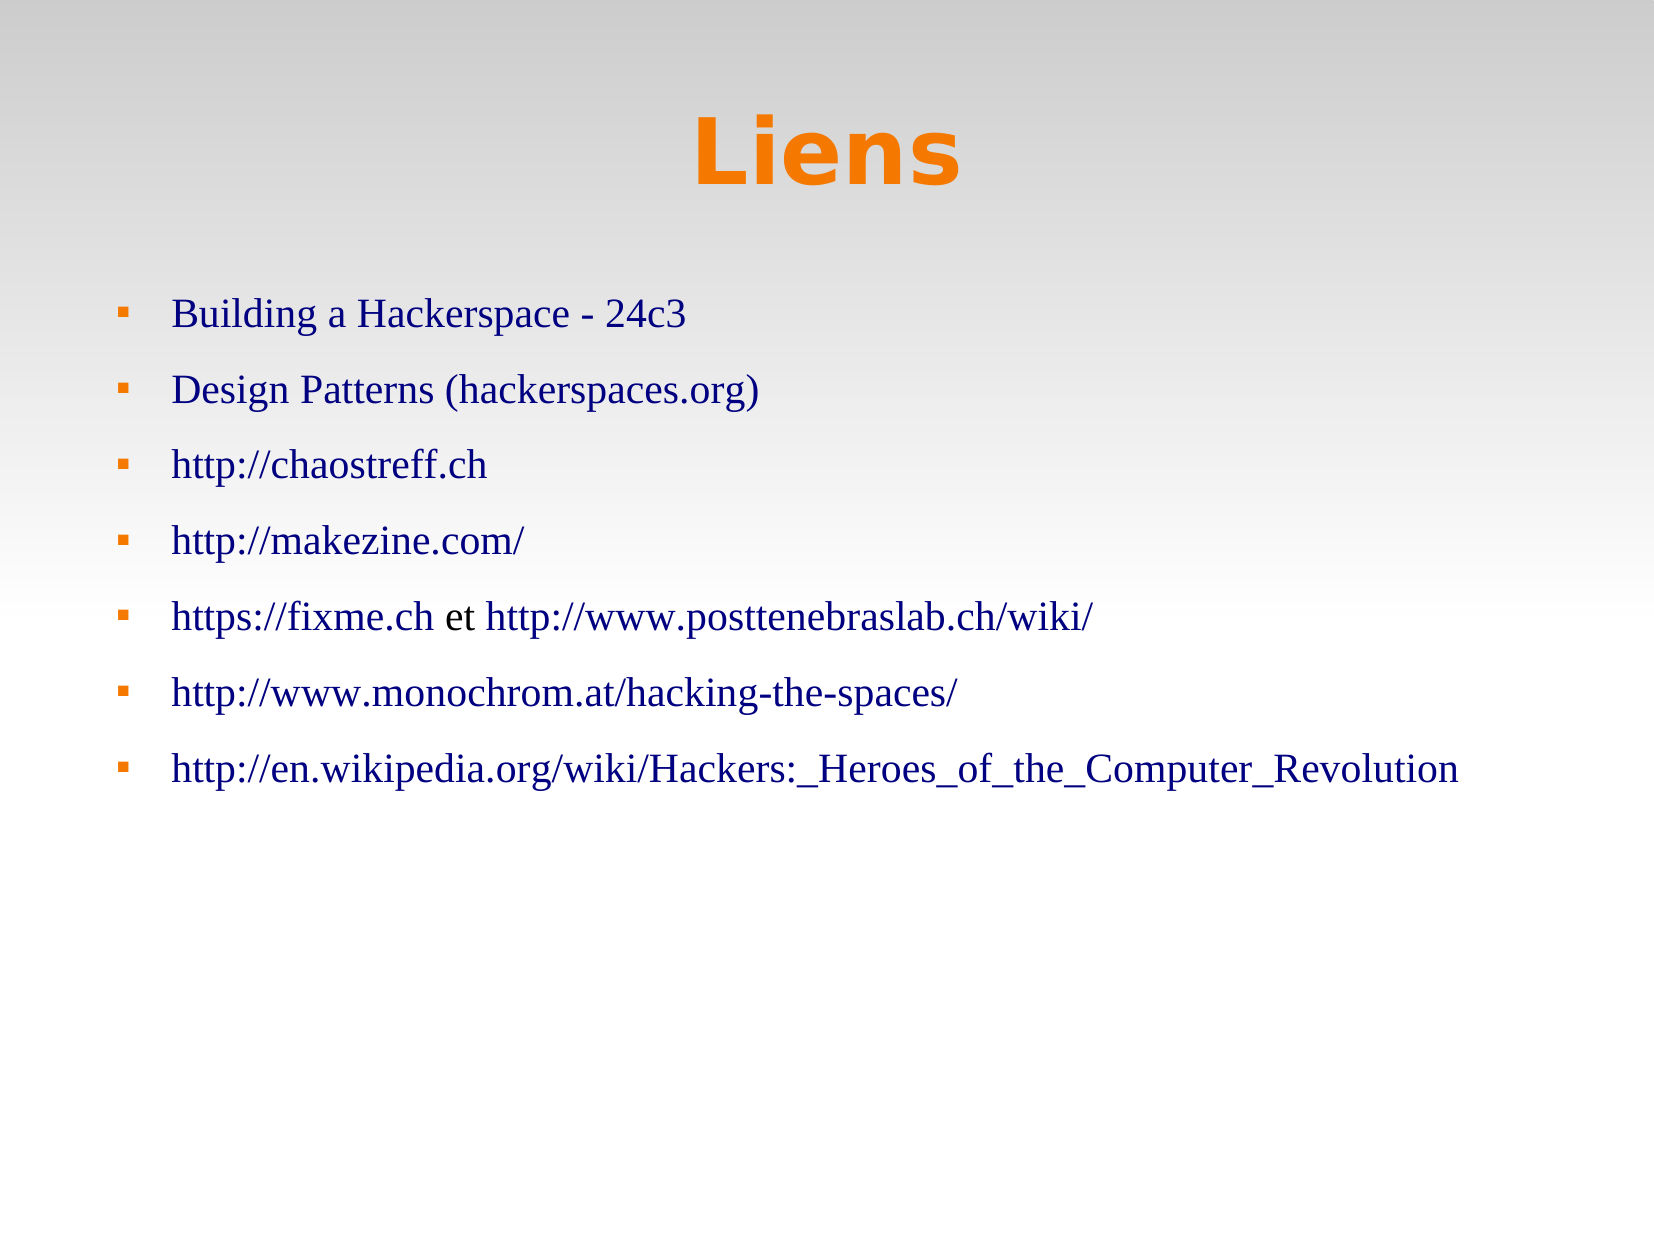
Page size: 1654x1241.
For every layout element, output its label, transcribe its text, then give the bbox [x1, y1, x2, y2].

title Liens [82, 49, 1571, 257]
list Building a Hackerspace - 24c3 Design Patterns (hackerspaces.org) http://chaostreff.ch http://makezine.com/ https://fixme.ch et http://www.posttenebraslab.ch/wiki/ http://www.monochrom.at/hacking-the-spaces/ http://en.wikipedia.org/wiki/Hackers:_Heroes_of_the_Computer_Revolution [82, 290, 1571, 1109]
